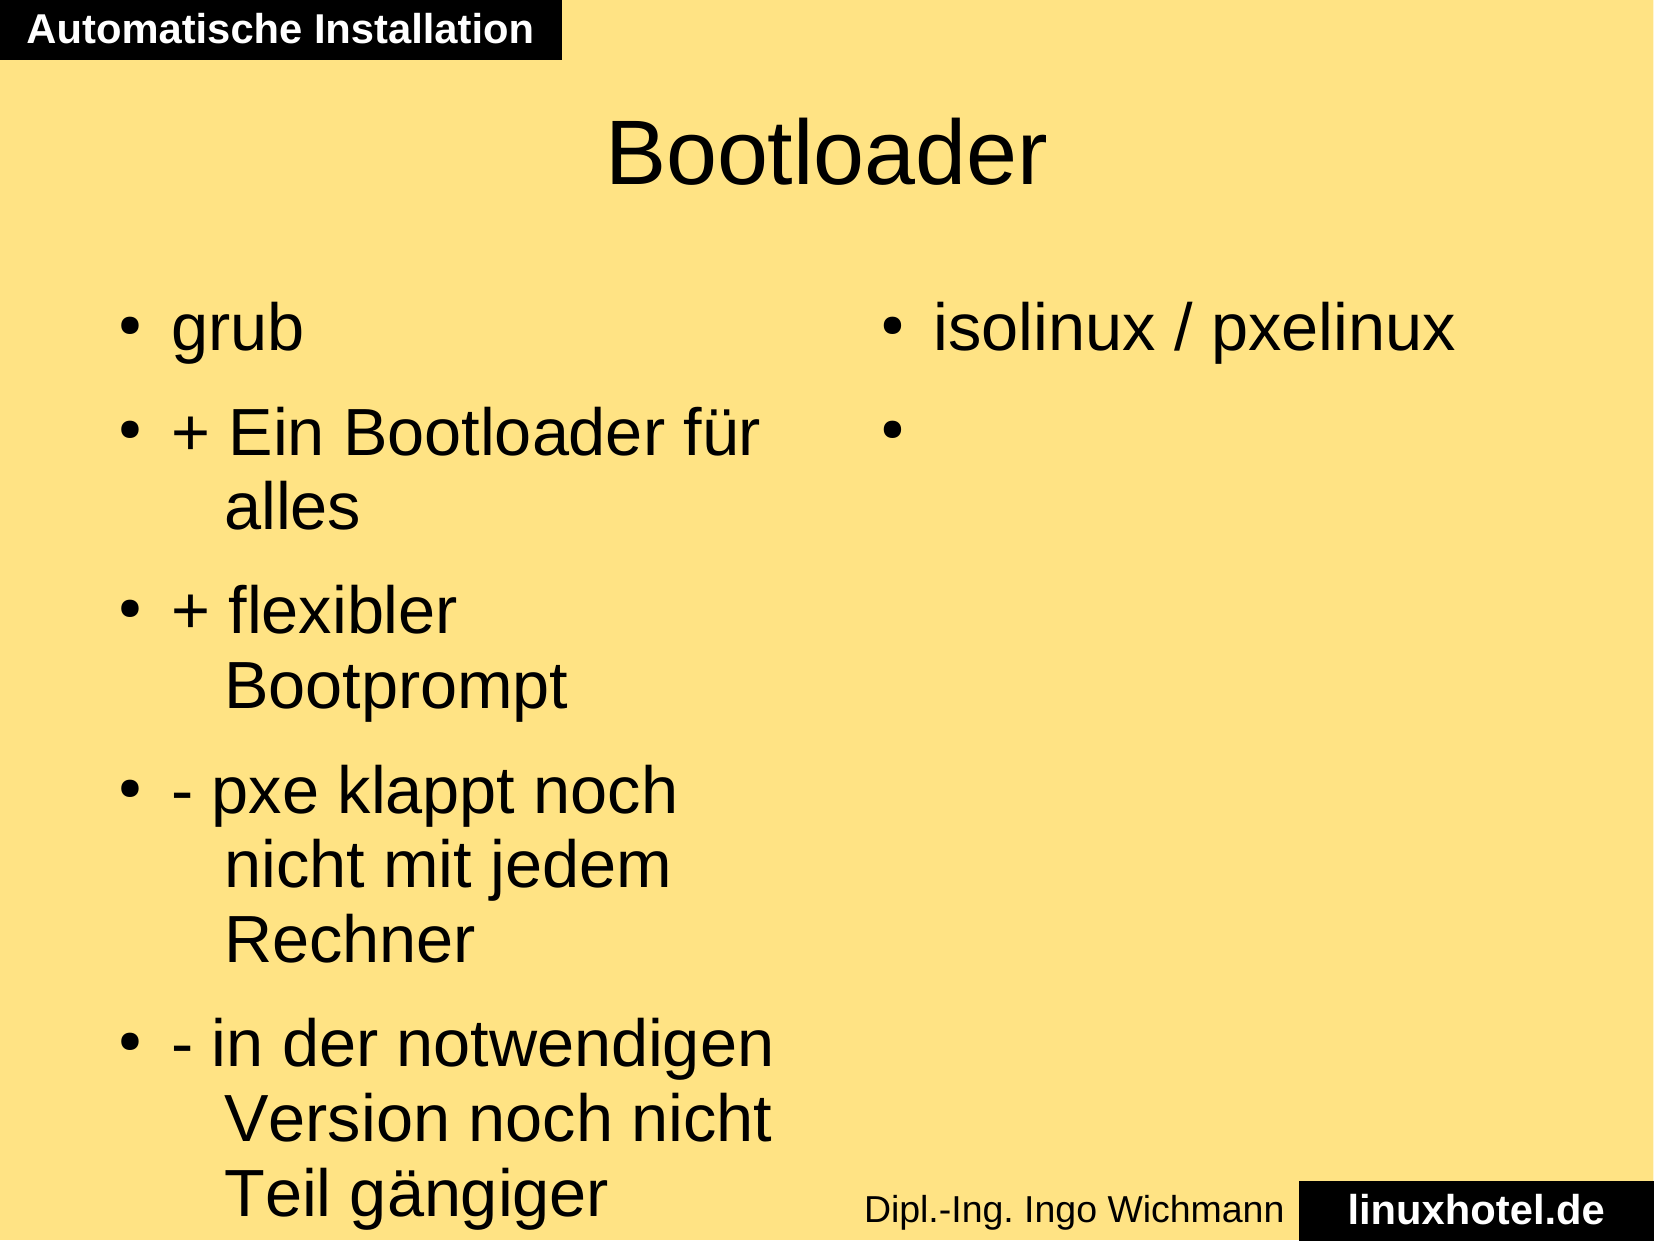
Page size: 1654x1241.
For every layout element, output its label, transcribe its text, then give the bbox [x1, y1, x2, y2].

text_box linuxhotel.de [1299, 1181, 1654, 1241]
list isolinux / pxelinux [845, 290, 1572, 1109]
title Bootloader [82, 49, 1571, 257]
text_box Automatische Installation [0, 0, 562, 60]
list grub + Ein Bootloader für alles + flexibler Bootprompt - pxe klappt noch nicht mit jedem Rechner - in der notwendigen Version noch nicht Teil gängiger Distributionen [82, 290, 809, 1157]
text_box Dipl.-Ing. Ingo Wichmann [849, 1181, 1300, 1238]
